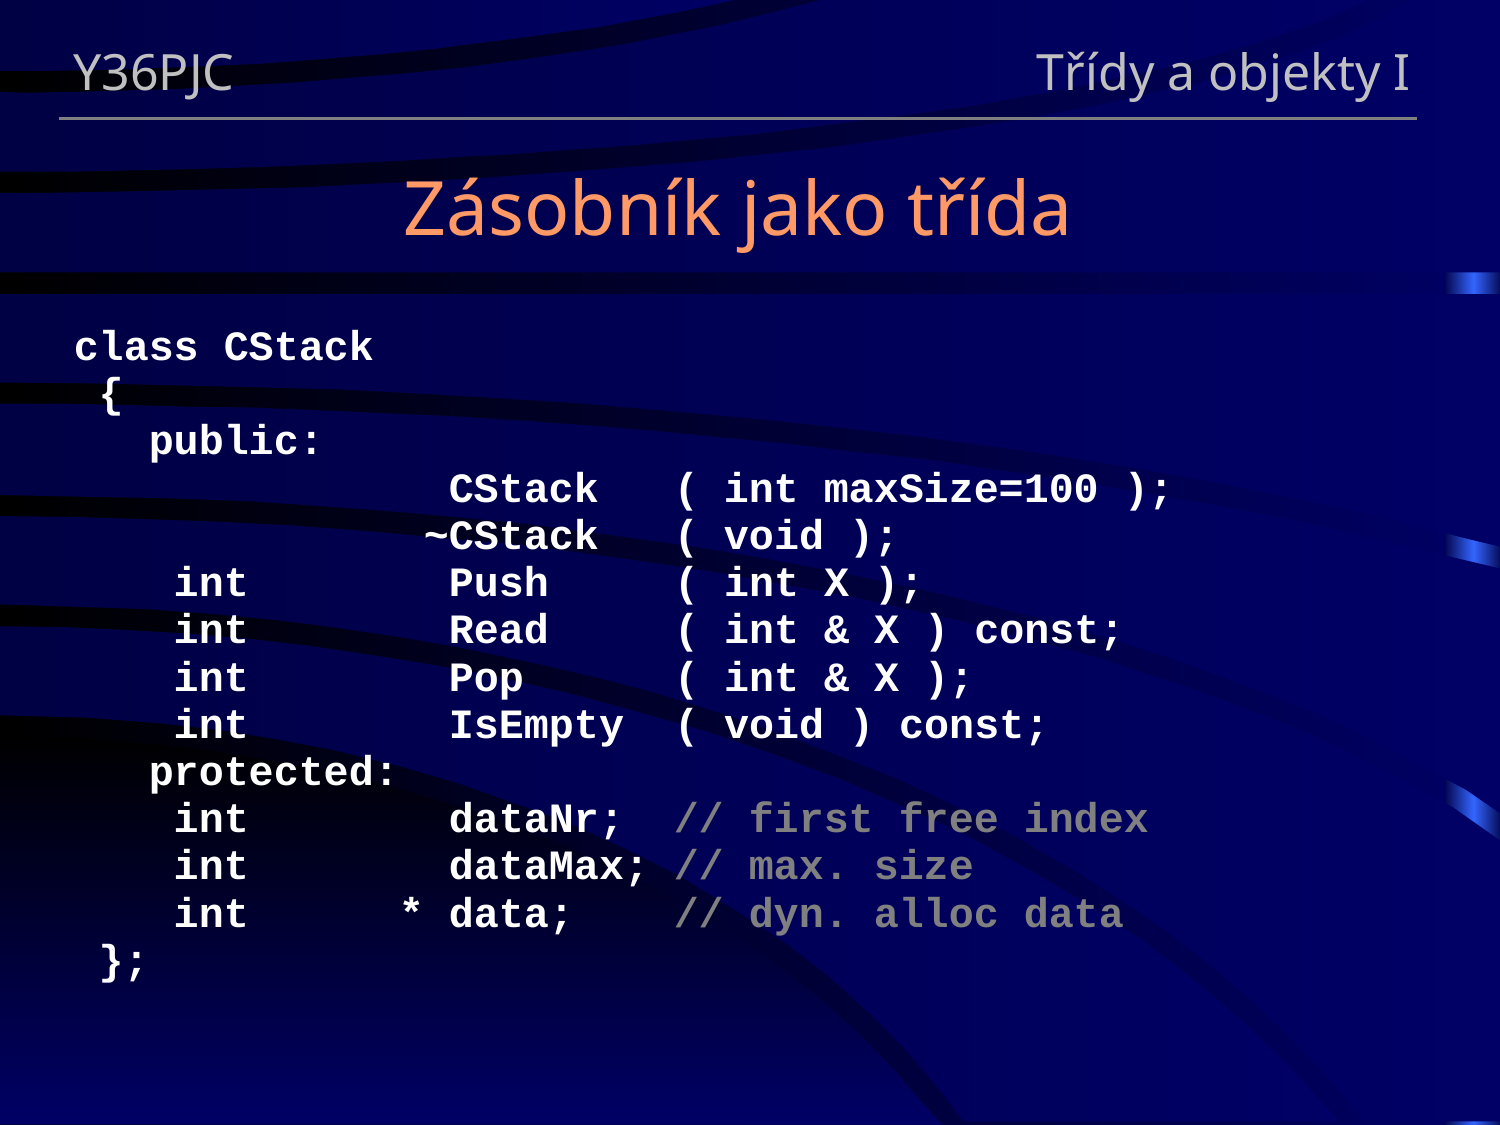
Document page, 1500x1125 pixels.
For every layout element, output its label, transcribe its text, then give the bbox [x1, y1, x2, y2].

text_box Třídy a objekty I [1021, 29, 1418, 105]
text_box Zásobník jako třída class CStack { public: CStack ( int maxSize=100 ); ~CStack ( void ); int Push ( int X ); int Read ( int & X ) const; int Pop ( int & X ); int IsEmpty ( void ) const; protected: int dataNr; // first free index int dataMax; // max. size int * data; // dyn. alloc data }; [59, 147, 1418, 983]
text_box Y36PJC [59, 29, 251, 105]
